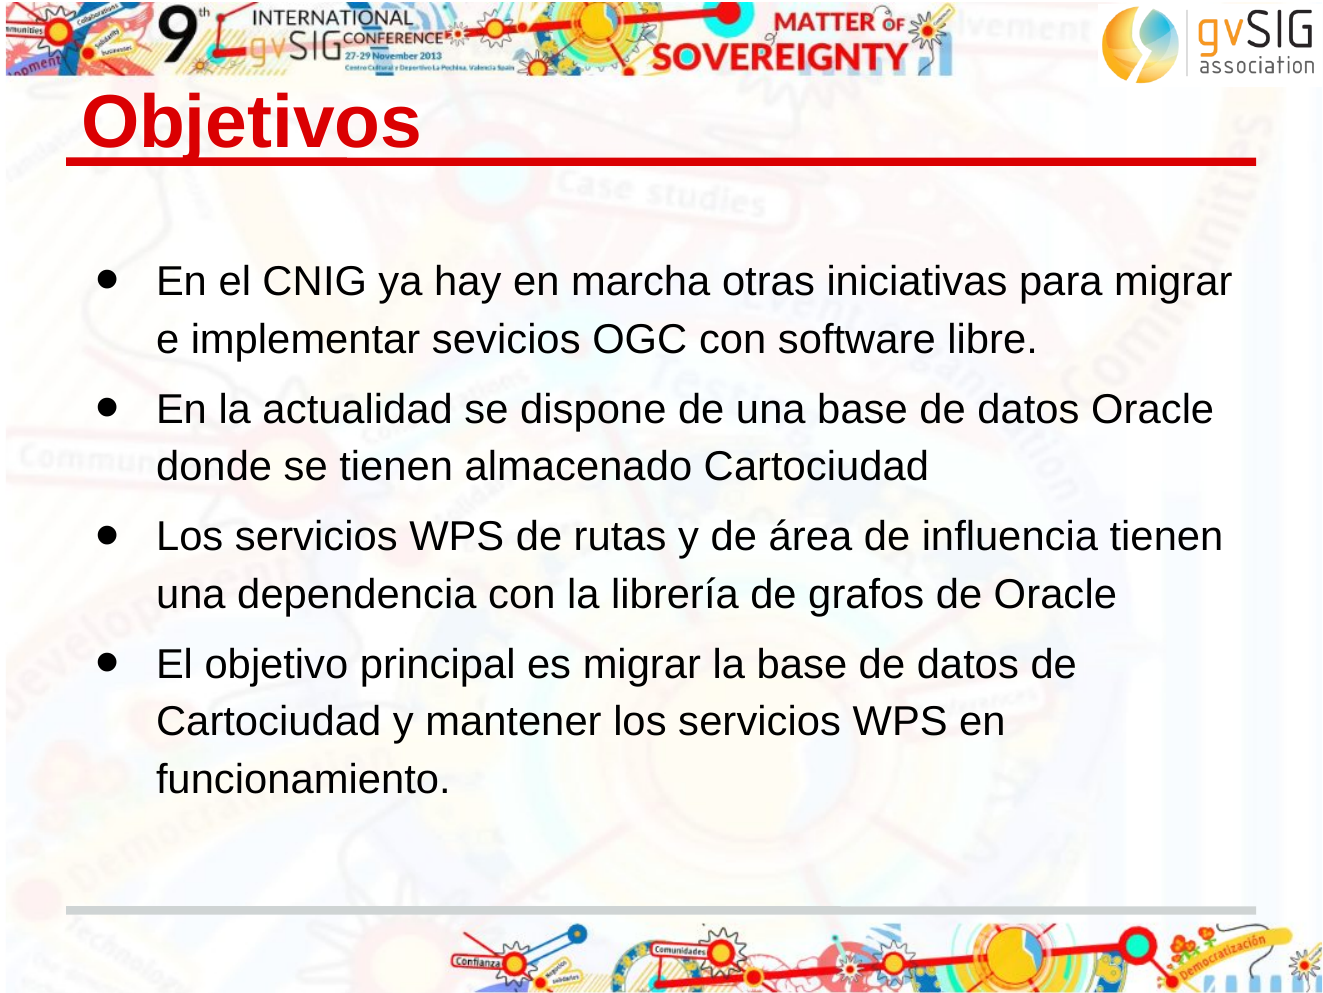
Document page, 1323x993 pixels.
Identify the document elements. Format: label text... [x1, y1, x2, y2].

list En el CNIG ya hay en marcha otras iniciativas para migrar e implementar sevicios OGC con software libre. En la actualidad se dispone de una base de datos Oracle donde se tienen almacenado Cartociudad Los servicios WPS de rutas y de área de influencia tienen una dependencia con la librería de grafos de Oracle El objetivo principal es migrar la base de datos de Cartociudad y mantener los servicios WPS en funcionamiento. [66, 231, 1257, 951]
picture [5, 2, 1323, 993]
title Objetivos [66, 39, 1257, 178]
